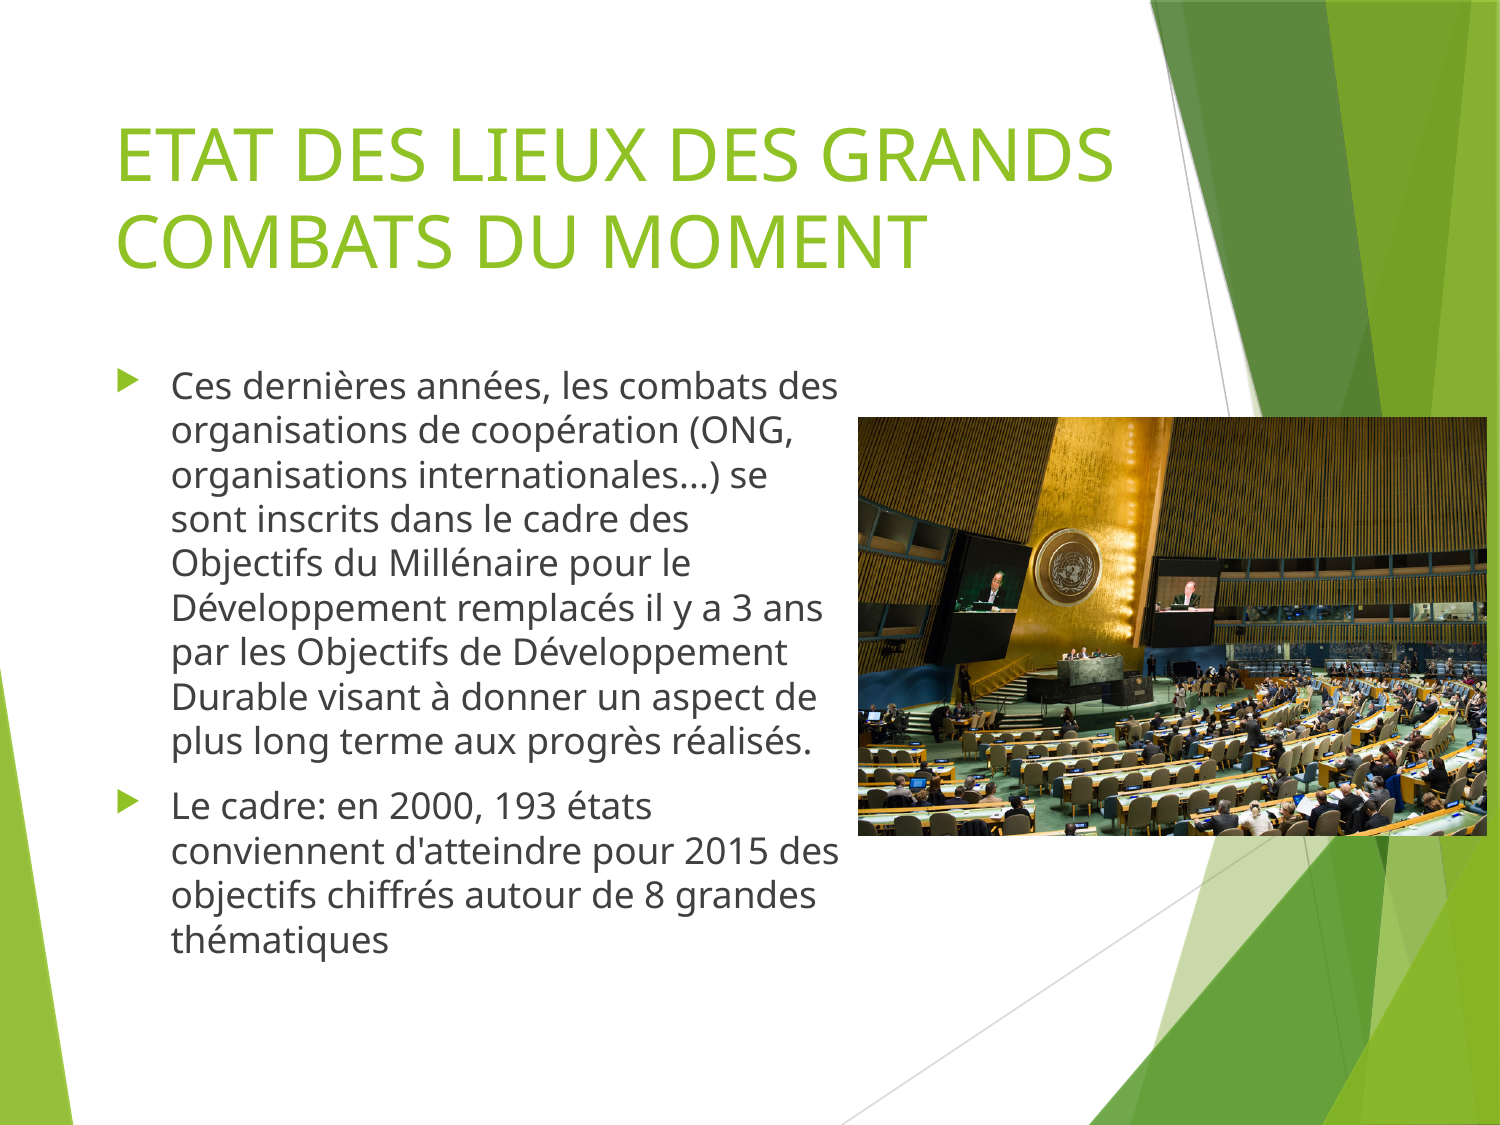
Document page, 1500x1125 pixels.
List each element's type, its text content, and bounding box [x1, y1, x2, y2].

picture [858, 417, 1487, 836]
list Ces dernières années, les combats des organisations de coopération (ONG, organisations internationales...) se sont inscrits dans le cadre des Objectifs du Millénaire pour le Développement remplacés il y a 3 ans par les Objectifs de Développement Durable visant à donner un aspect de plus long terme aux progrès réalisés. Le cadre: en 2000, 193 états conviennent d'atteindre pour 2015 des objectifs chiffrés autour de 8 grandes thématiques [99, 354, 859, 992]
title ETAT DES LIEUX DES GRANDS COMBATS DU MOMENT [99, 99, 1142, 317]
